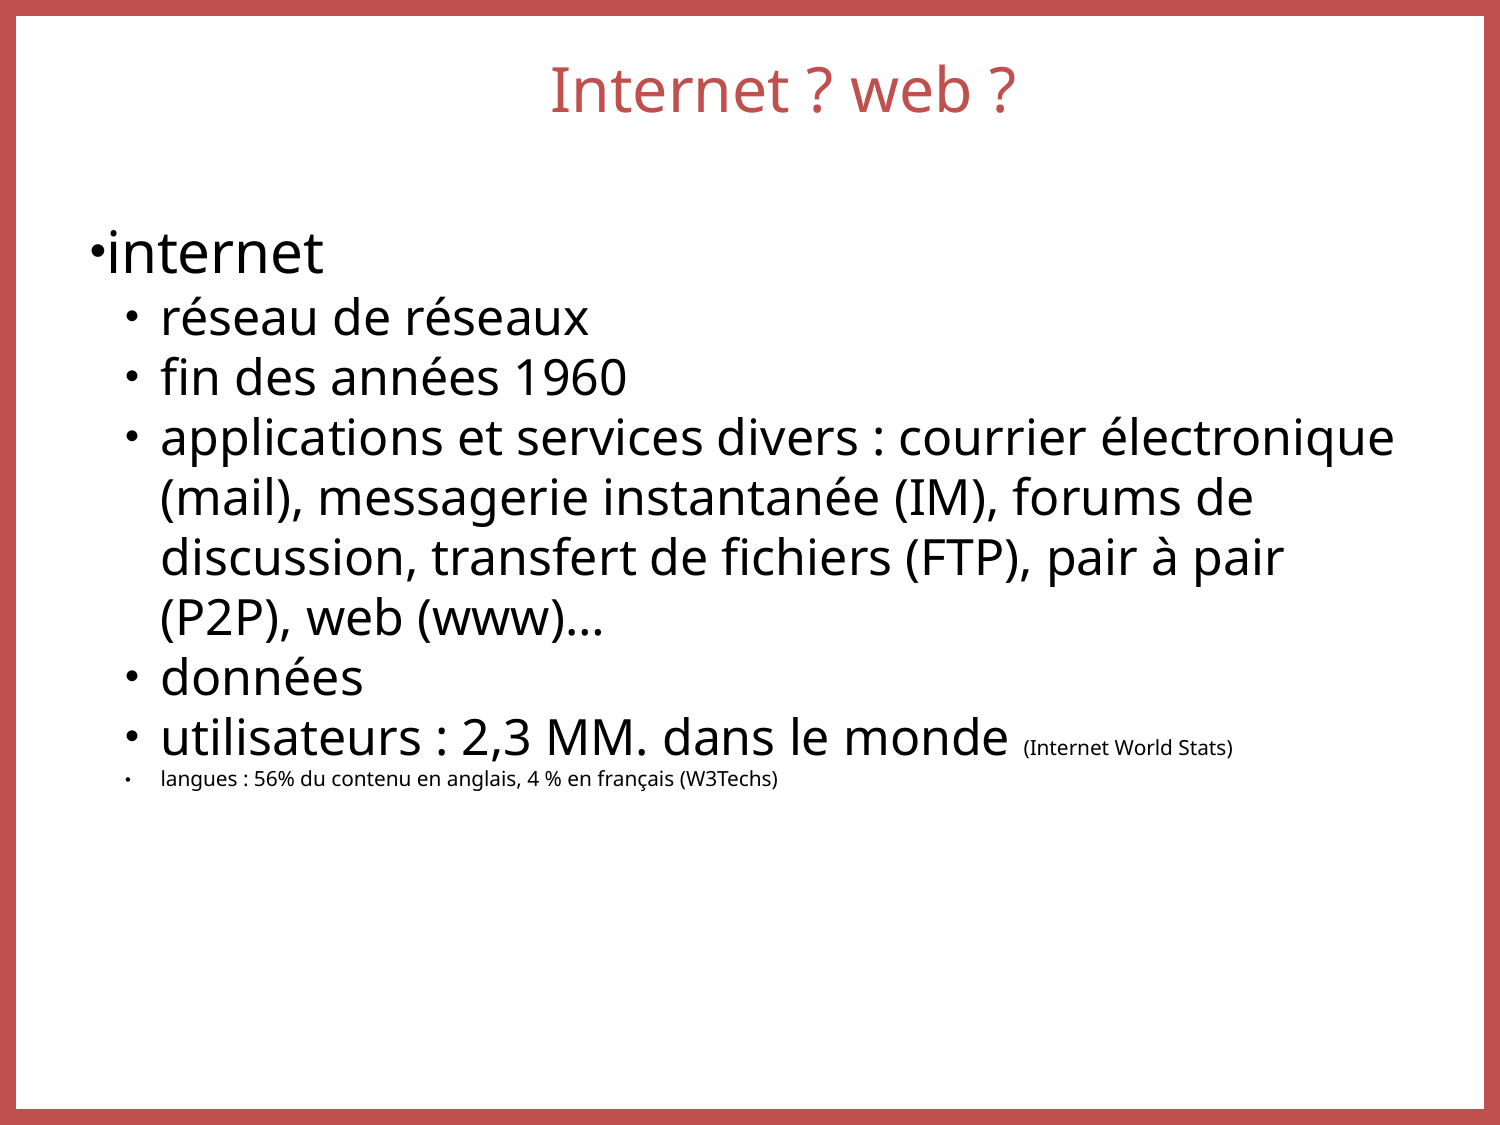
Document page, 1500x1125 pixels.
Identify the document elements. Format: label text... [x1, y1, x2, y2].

text_box Internet ? web ? [108, 42, 1459, 161]
text_box [0, 0, 1500, 1125]
text_box internet réseau de réseaux fin des années 1960 applications et services divers : courrier électronique (mail), messagerie instantanée (IM), forums de discussion, transfert de fichiers (FTP), pair à pair (P2P), web (www)… données utilisateurs : 2,3 MM. dans le monde (Internet World Stats) langues : 56% du contenu en anglais, 4 % en français (W3Techs) [75, 208, 1425, 1071]
